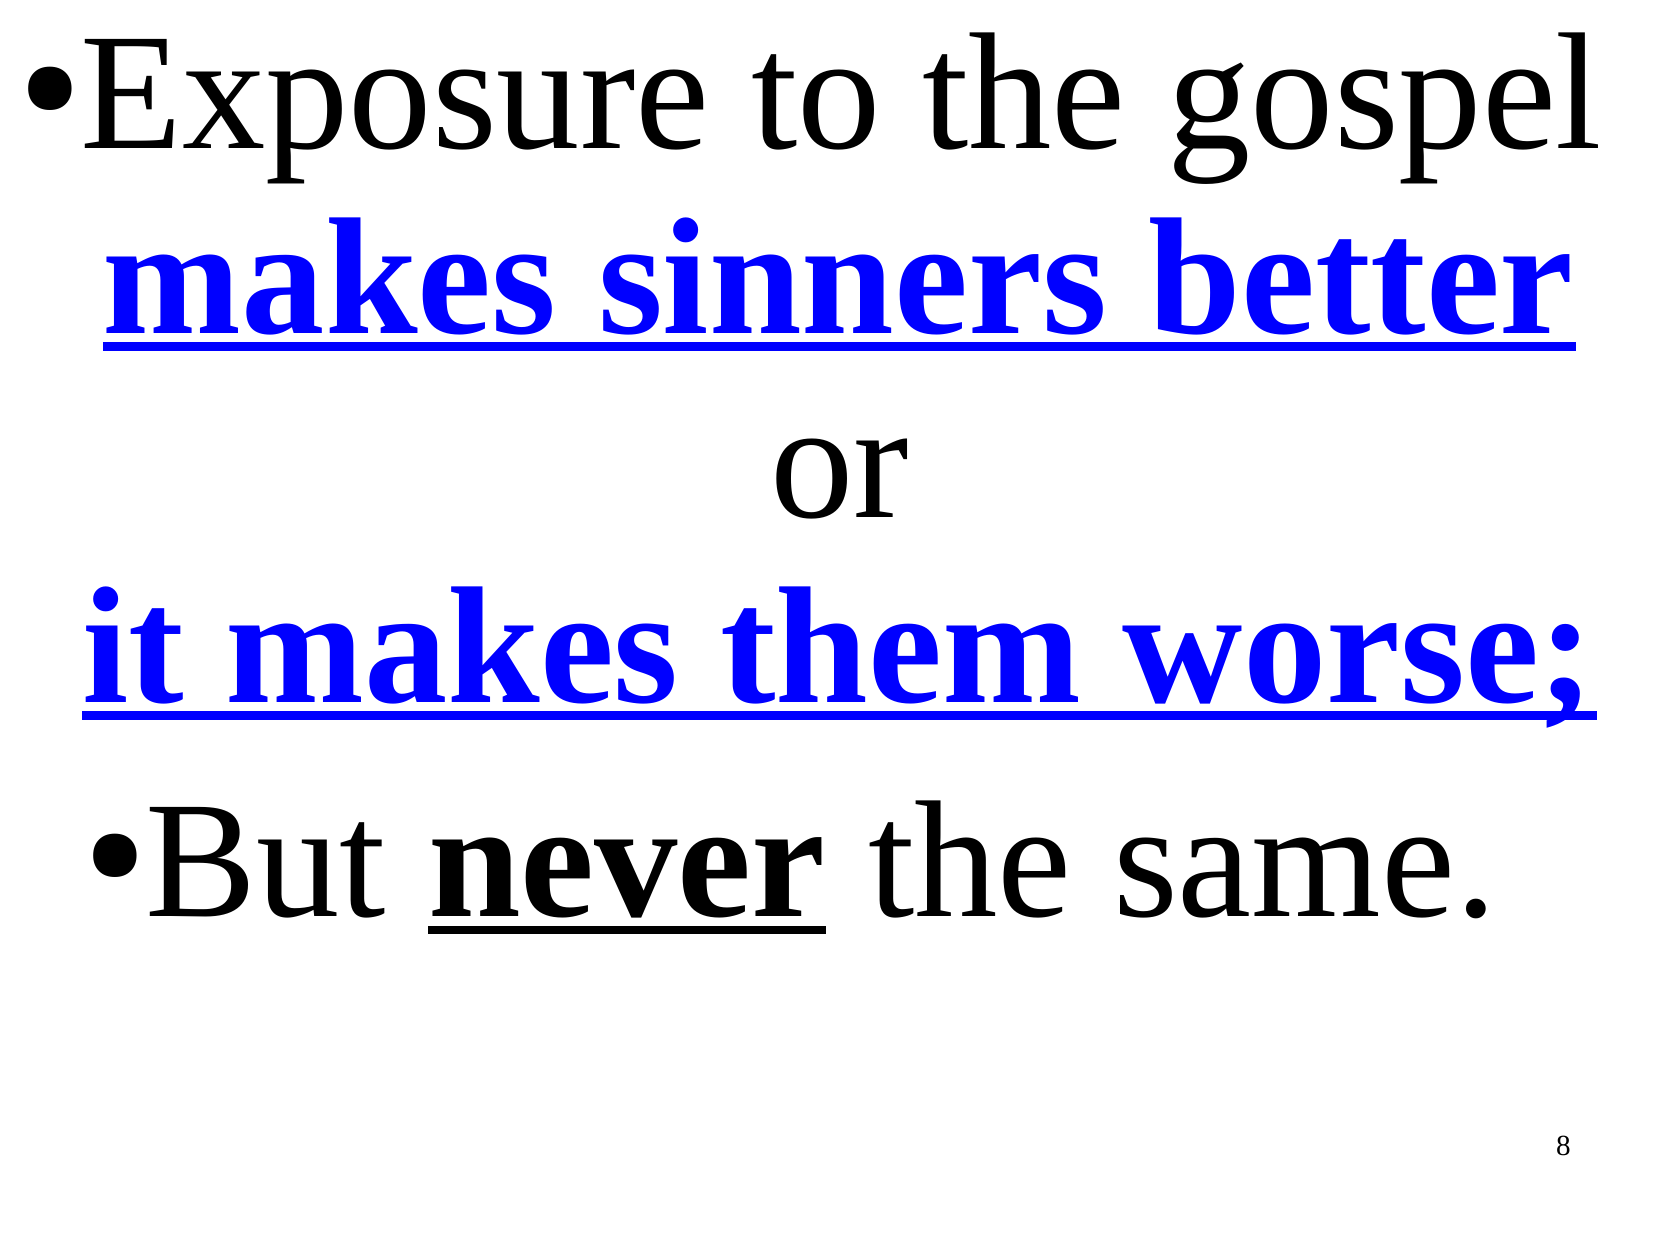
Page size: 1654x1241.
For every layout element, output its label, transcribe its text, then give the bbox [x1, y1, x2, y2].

list Exposure to the gospel makes sinners better or it makes them worse; But never the same. [0, 0, 1651, 1238]
